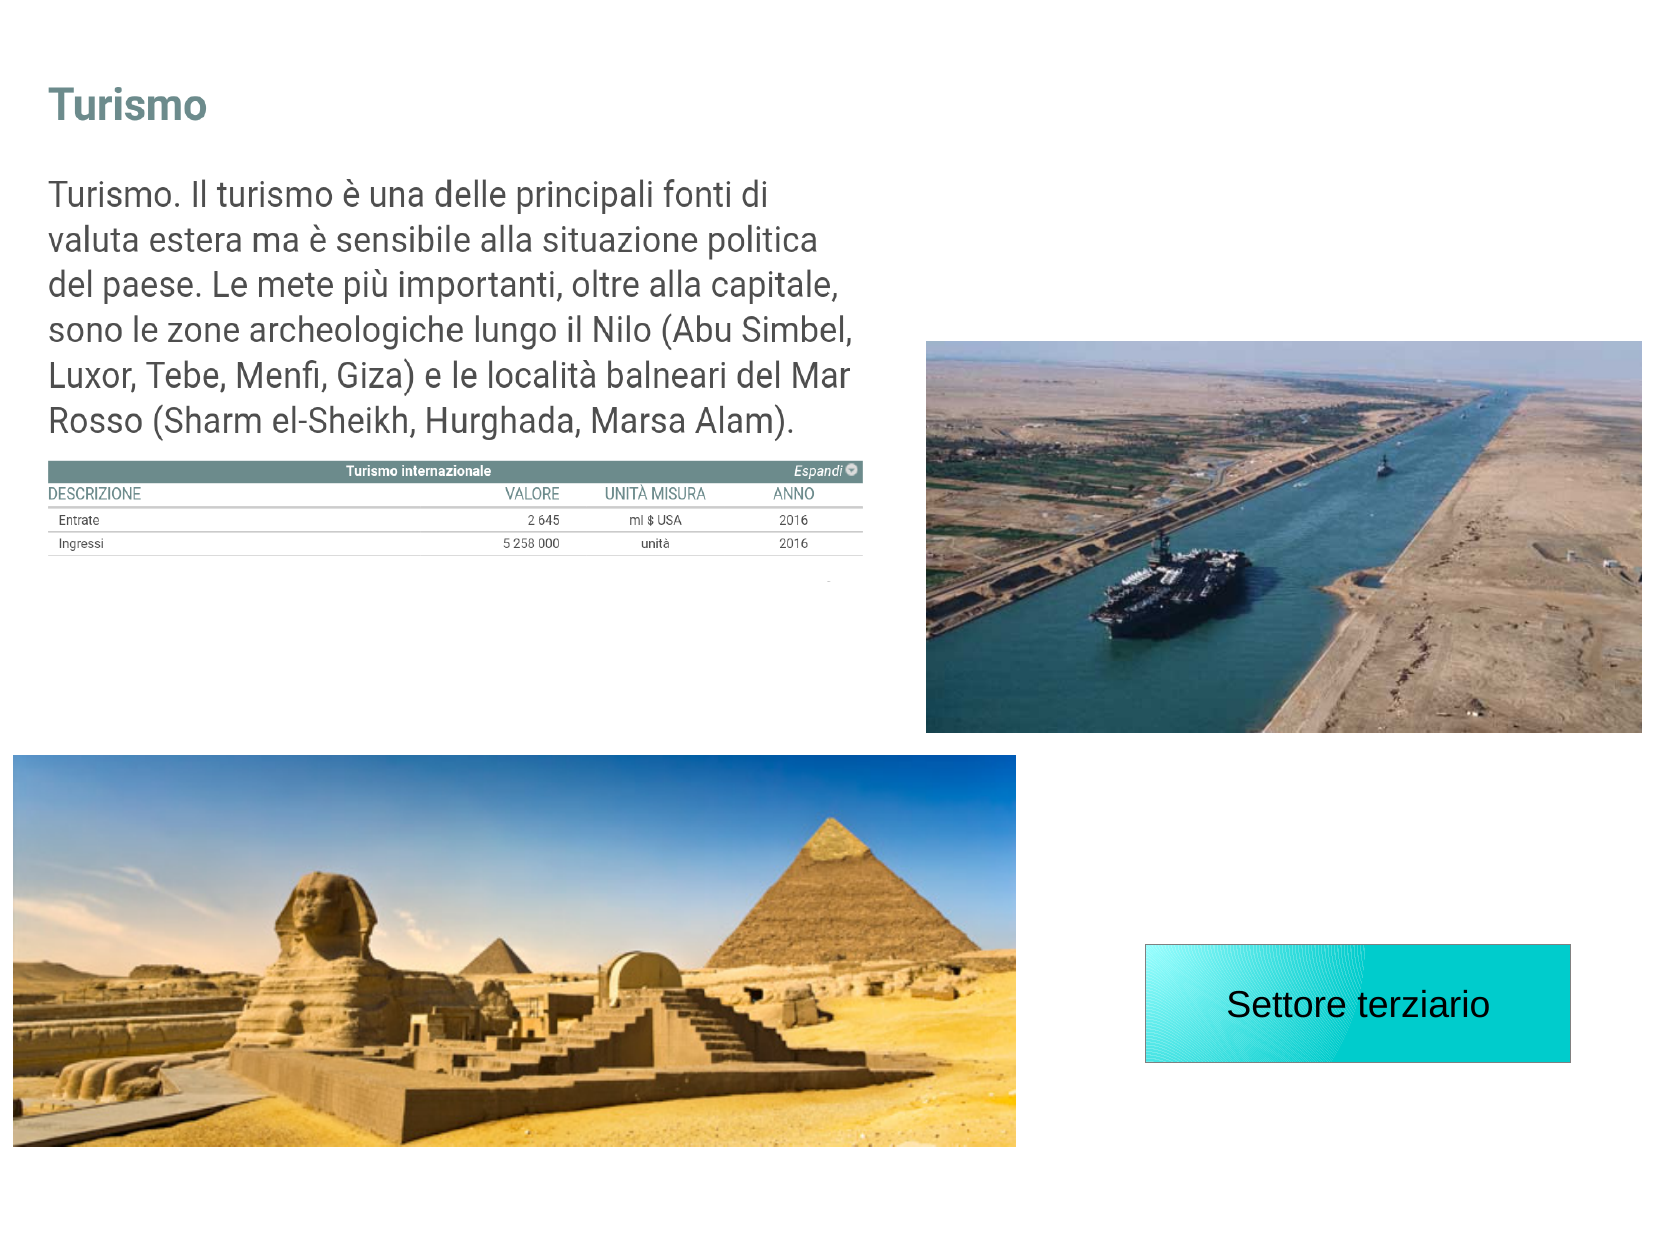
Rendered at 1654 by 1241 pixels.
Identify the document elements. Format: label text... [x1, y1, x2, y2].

picture [926, 341, 1642, 733]
picture [13, 755, 1016, 1147]
picture [35, 49, 864, 594]
text_box Settore terziario [1145, 944, 1571, 1063]
